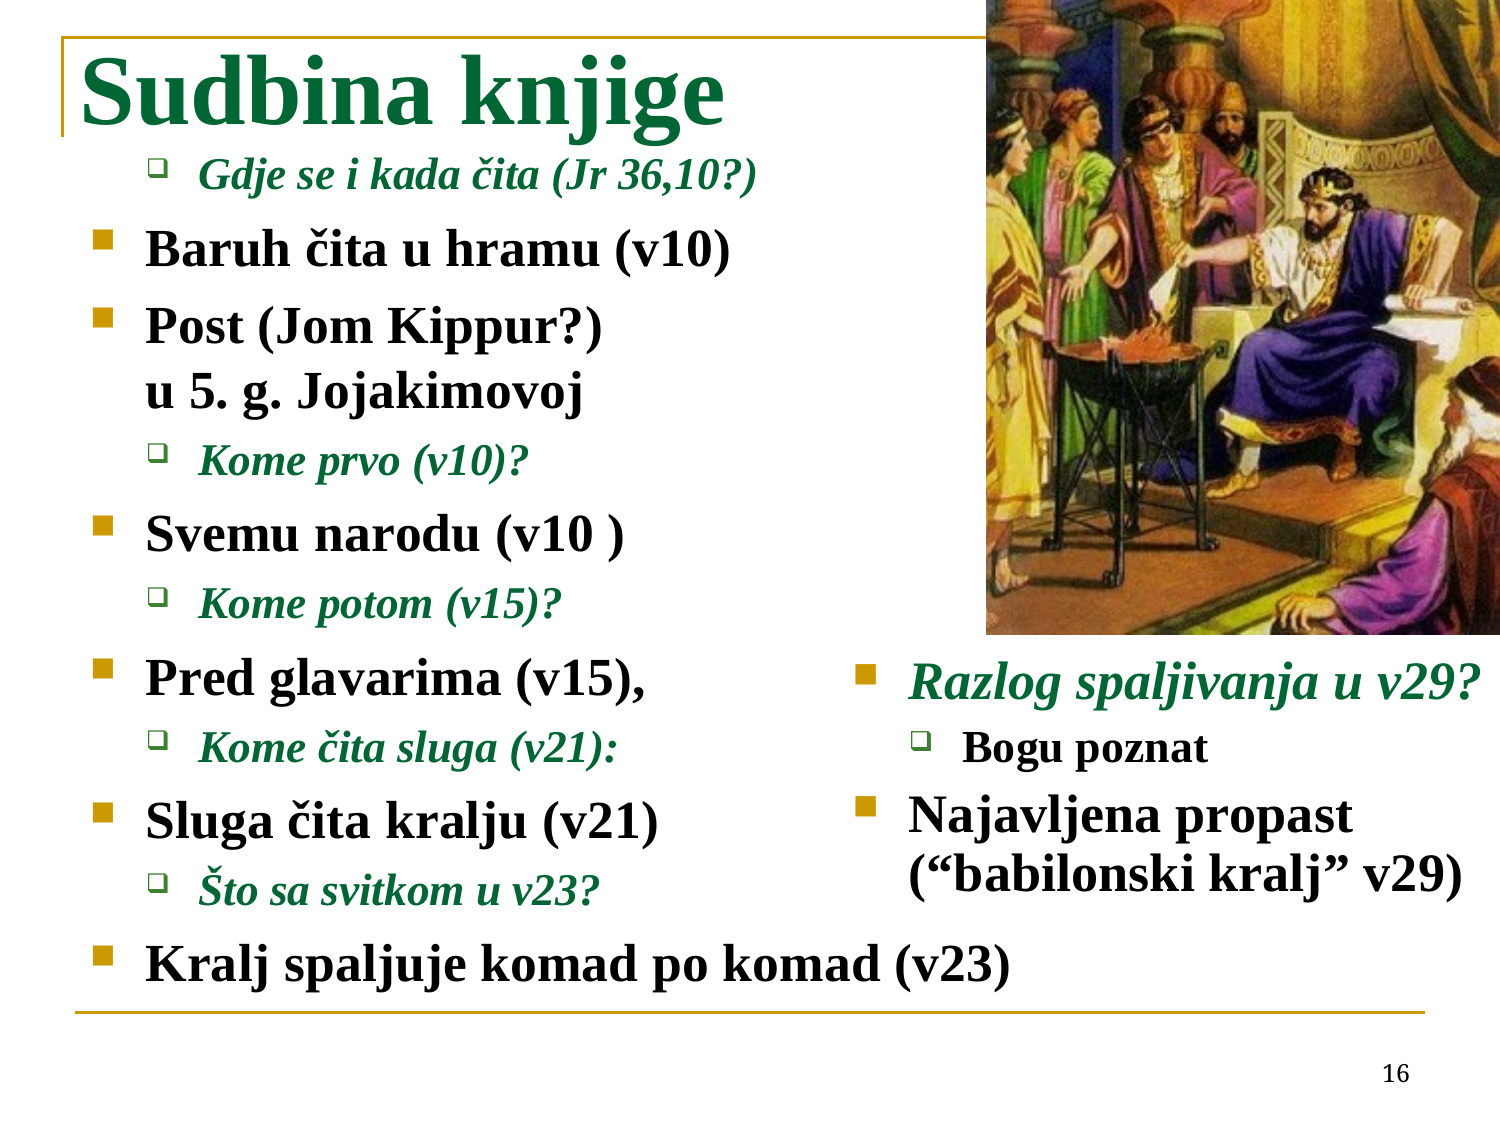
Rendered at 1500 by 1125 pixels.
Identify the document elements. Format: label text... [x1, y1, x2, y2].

picture [986, 0, 1500, 635]
title Sudbina knjige [64, 16, 986, 203]
list Razlog spaljivanja u v29? Bogu poznat Najavljena propast (“babilonski kralj” v29) [837, 645, 1500, 1012]
text_box <number> [1074, 1024, 1426, 1100]
list Gdje se i kada čita (Jr 36,10?) Baruh čita u hramu (v10) Post (Jom Kippur?) u 5. g. Jojakimovoj Kome prvo (v10)? Svemu narodu (v10 ) Kome potom (v15)? Pred glavarima (v15), Kome čita sluga (v21): Sluga čita kralju (v21) Što sa svitkom u v23? Kralj spaljuje komad po komad (v23) [74, 137, 1376, 1006]
